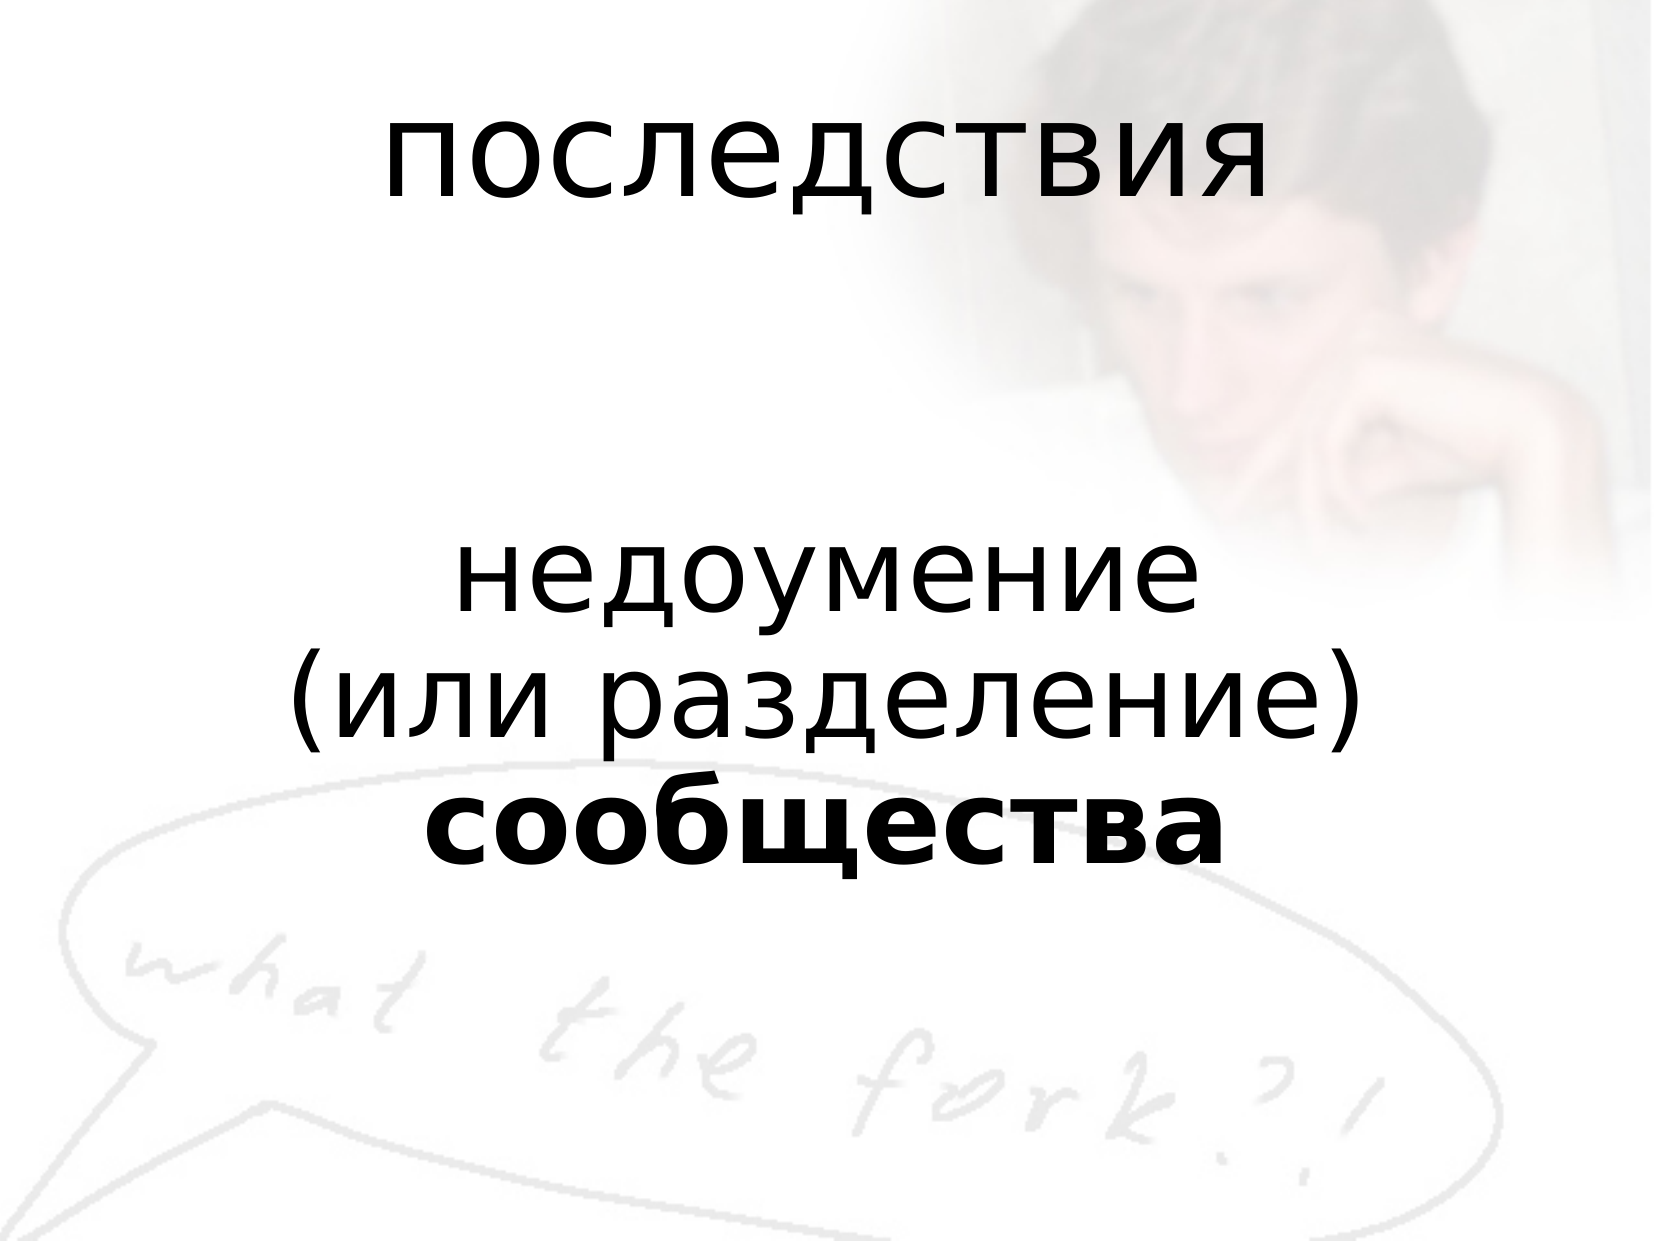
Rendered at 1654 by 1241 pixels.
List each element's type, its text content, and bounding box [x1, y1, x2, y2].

subtitle недоумение (или разделение) сообщества [82, 290, 1571, 1109]
picture [0, 0, 1654, 1241]
title последствия [82, 49, 1571, 257]
